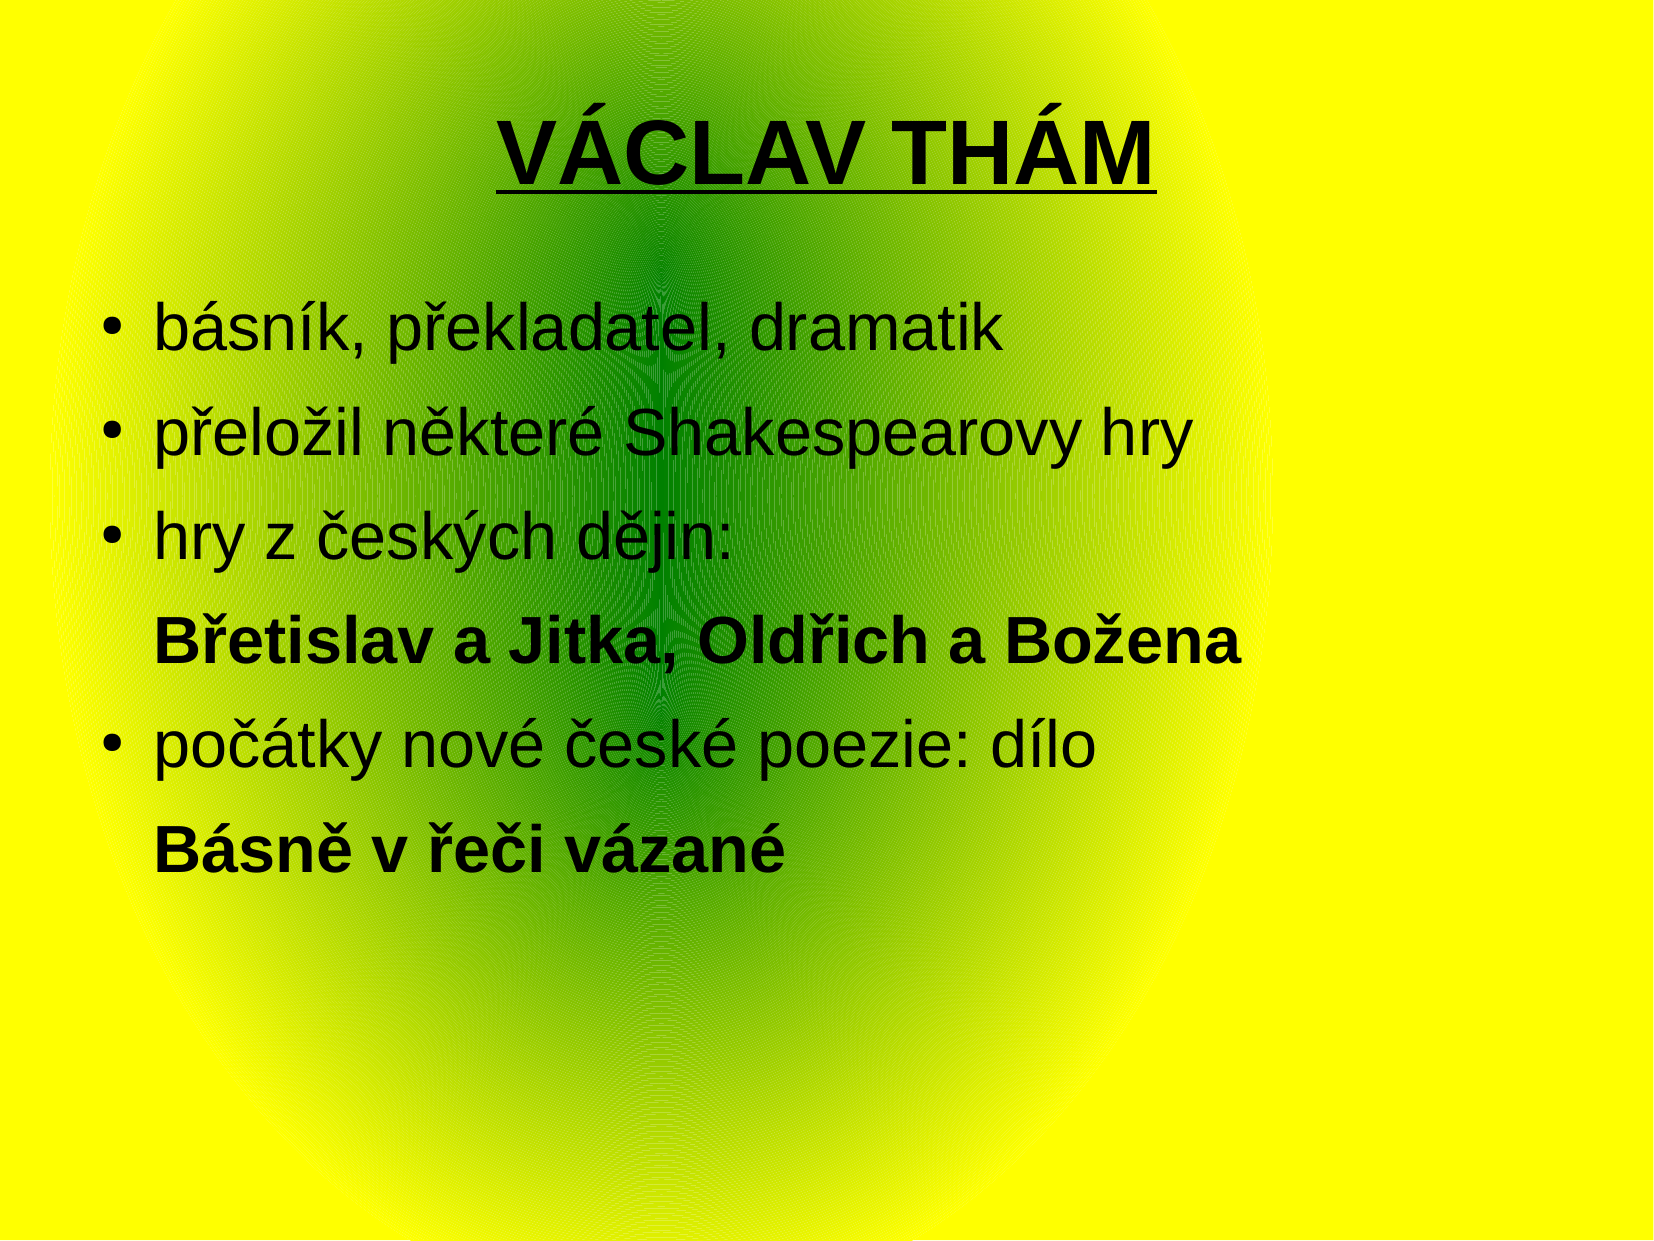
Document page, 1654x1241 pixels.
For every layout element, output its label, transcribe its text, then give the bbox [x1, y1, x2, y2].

list básník, překladatel, dramatik přeložil některé Shakespearovy hry hry z českých dějin: Břetislav a Jitka, Oldřich a Božena počátky nové české poezie: dílo Básně v řeči vázané [82, 290, 1571, 1109]
title VÁCLAV THÁM [82, 56, 1571, 250]
